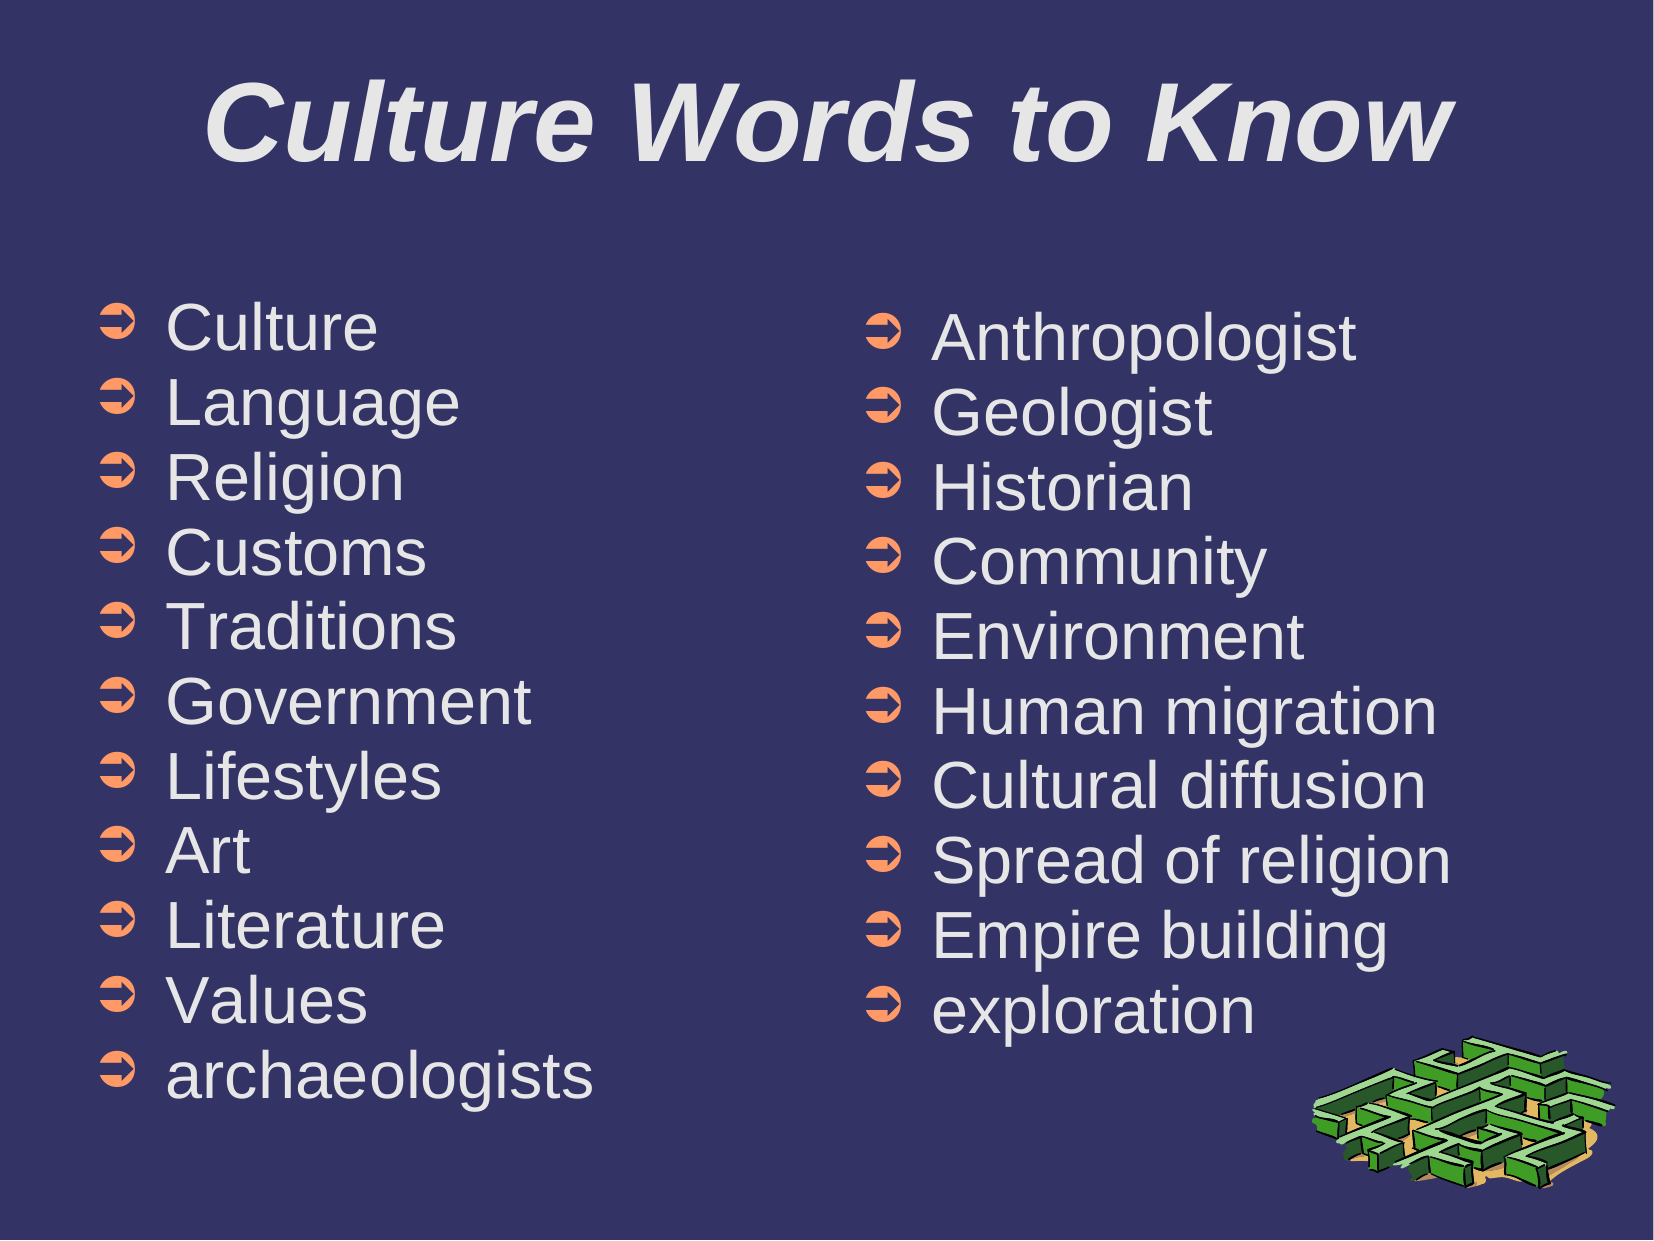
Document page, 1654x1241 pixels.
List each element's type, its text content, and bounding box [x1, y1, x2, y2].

title Culture Words to Know [121, 19, 1534, 227]
list Culture Language Religion Customs Traditions Government Lifestyles Art Literature Values archaeologists [82, 290, 809, 1113]
list Anthropologist Geologist Historian Community Environment Human migration Cultural diffusion Spread of religion Empire building exploration [848, 300, 1576, 1119]
